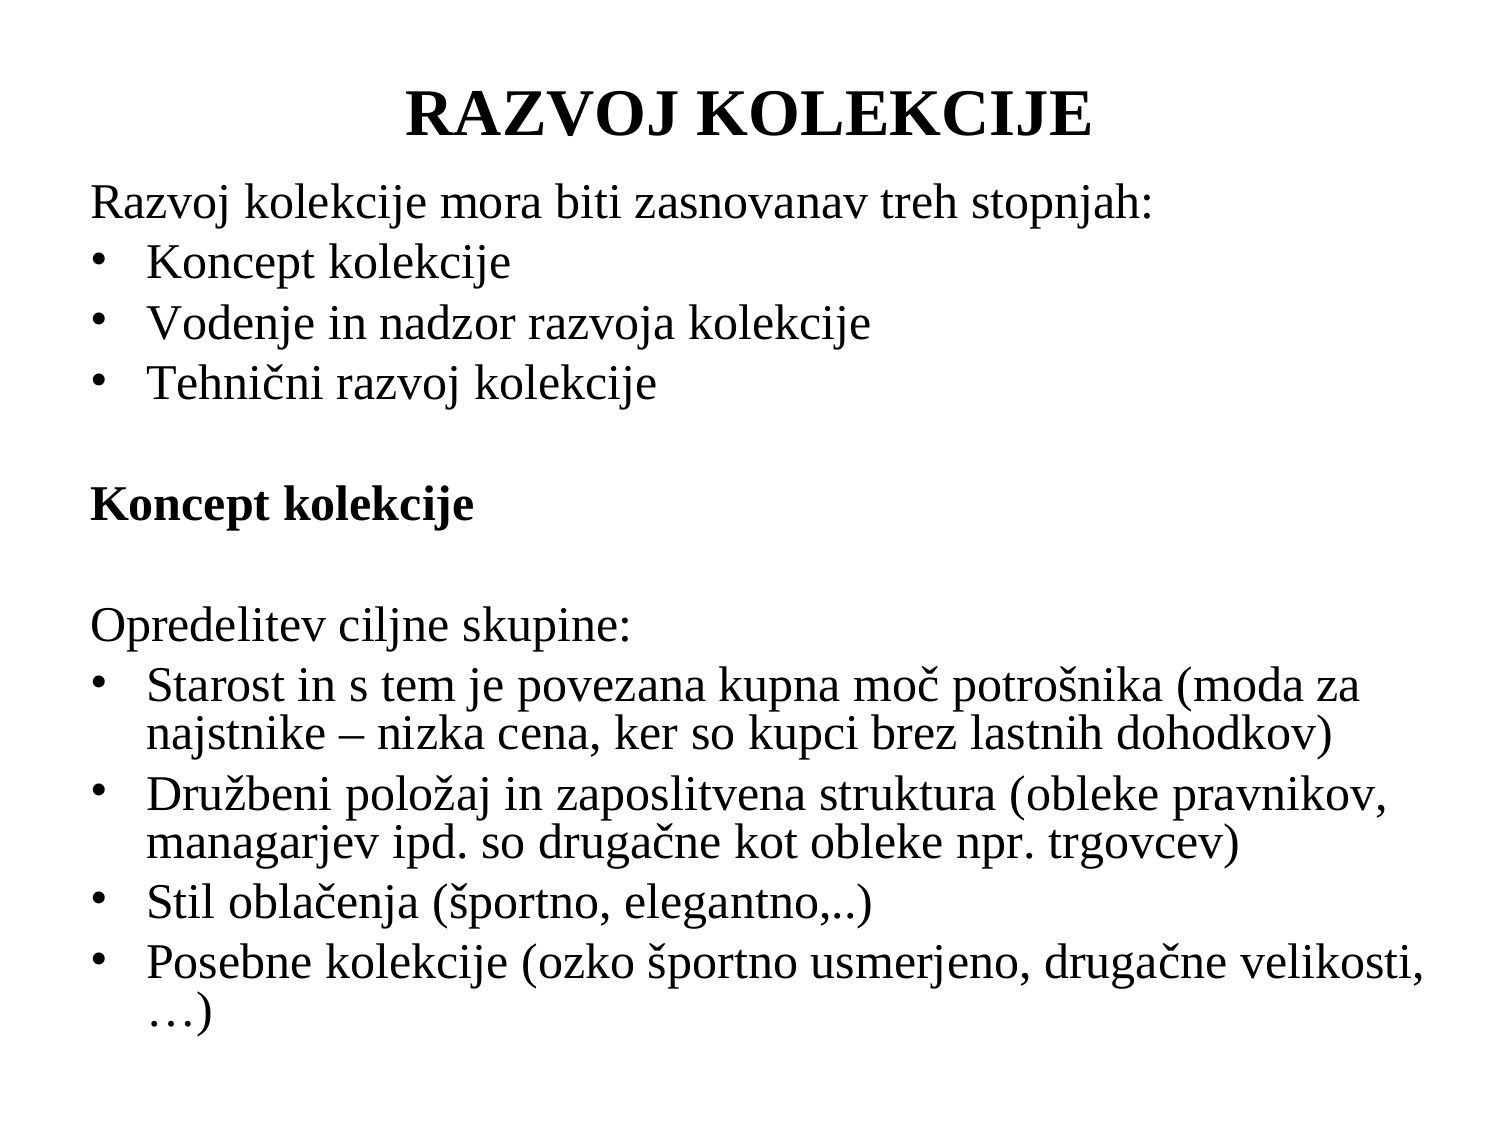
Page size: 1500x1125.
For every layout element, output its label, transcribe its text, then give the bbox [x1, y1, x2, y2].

list Razvoj kolekcije mora biti zasnovanav treh stopnjah: Koncept kolekcije Vodenje in nadzor razvoja kolekcije Tehnični razvoj kolekcije Koncept kolekcije Opredelitev ciljne skupine: Starost in s tem je povezana kupna moč potrošnika (moda za najstnike – nizka cena, ker so kupci brez lastnih dohodkov) Družbeni položaj in zaposlitvena struktura (obleke pravnikov, managarjev ipd. so drugačne kot obleke npr. trgovcev) Stil oblačenja (športno, elegantno,..) Posebne kolekcije (ozko športno usmerjeno, drugačne velikosti, …) [75, 172, 1447, 1083]
title RAZVOJ KOLEKCIJE [75, 45, 1426, 172]
